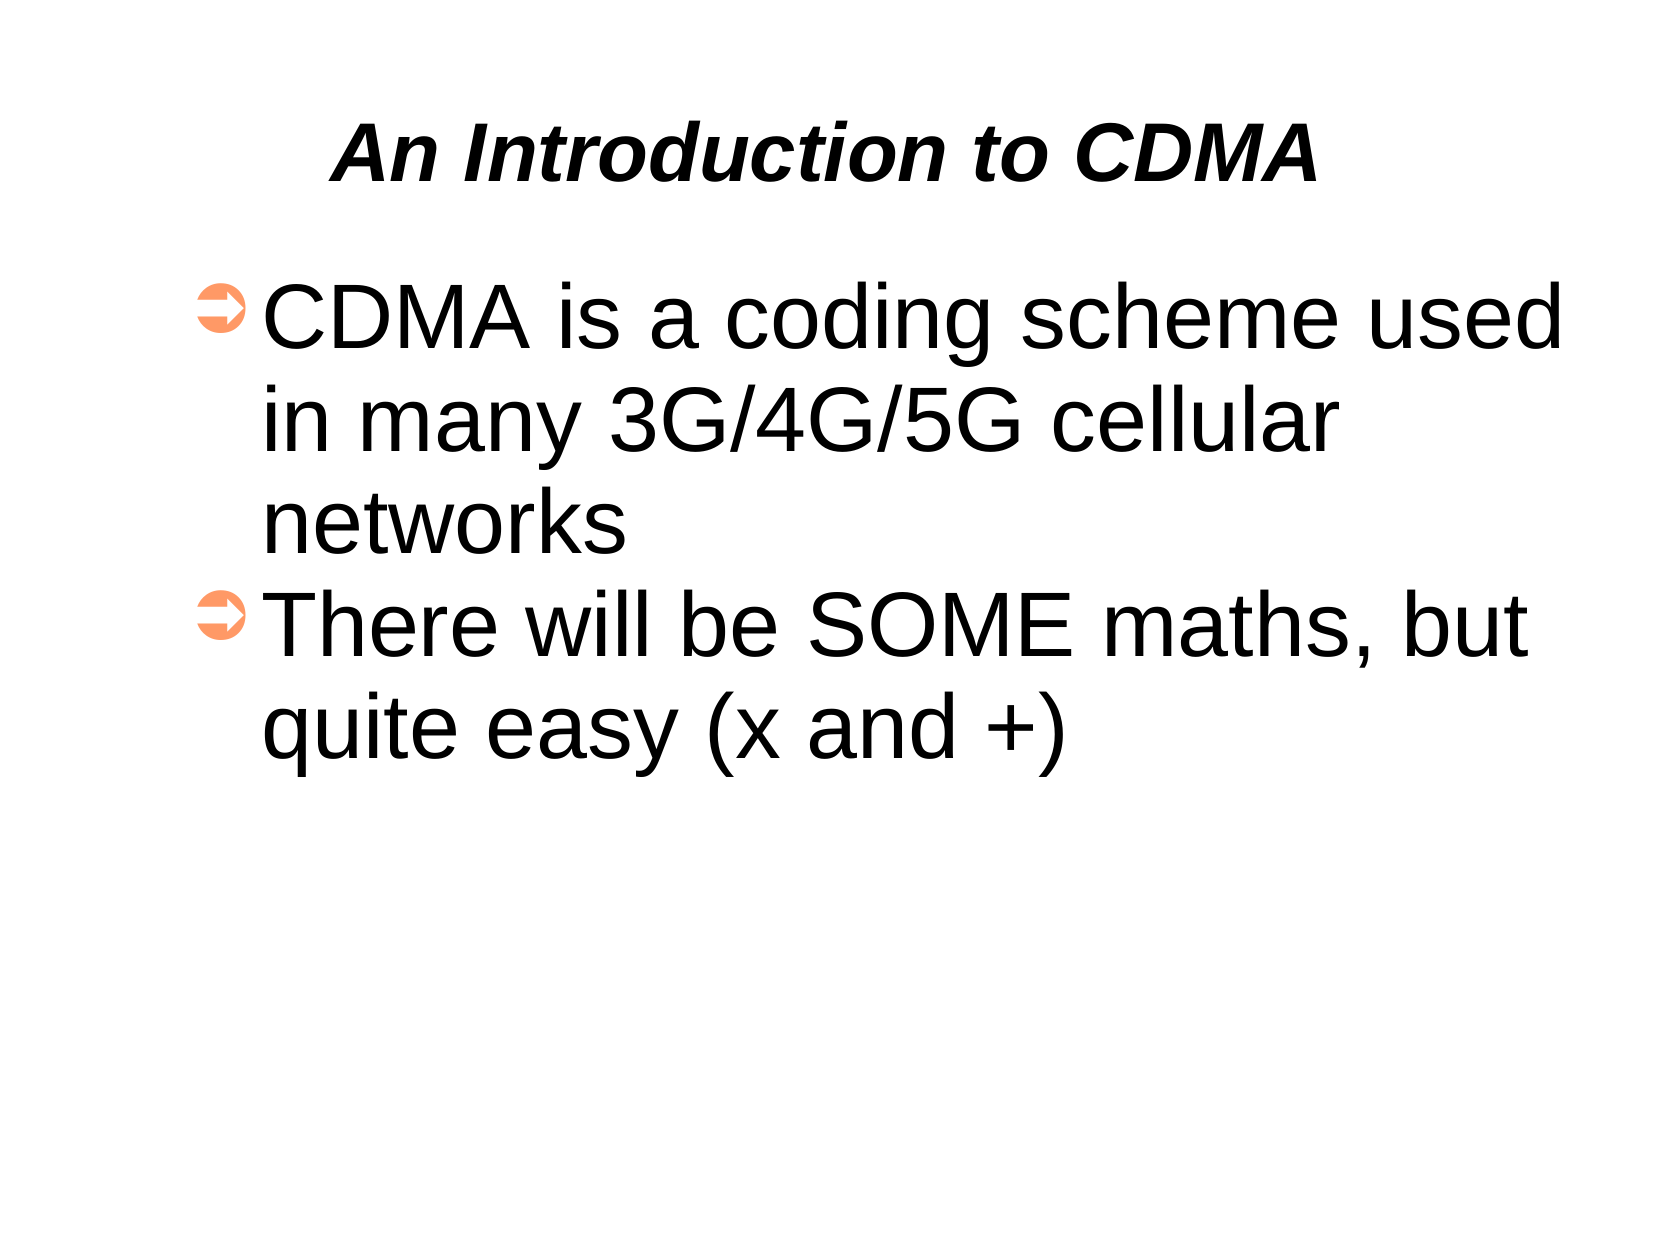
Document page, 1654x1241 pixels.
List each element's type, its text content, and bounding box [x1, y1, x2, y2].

title An Introduction to CDMA [82, 49, 1571, 257]
list CDMA is a coding scheme used in many 3G/4G/5G cellular networks There will be SOME maths, but quite easy (x and +) [178, 265, 1570, 1186]
